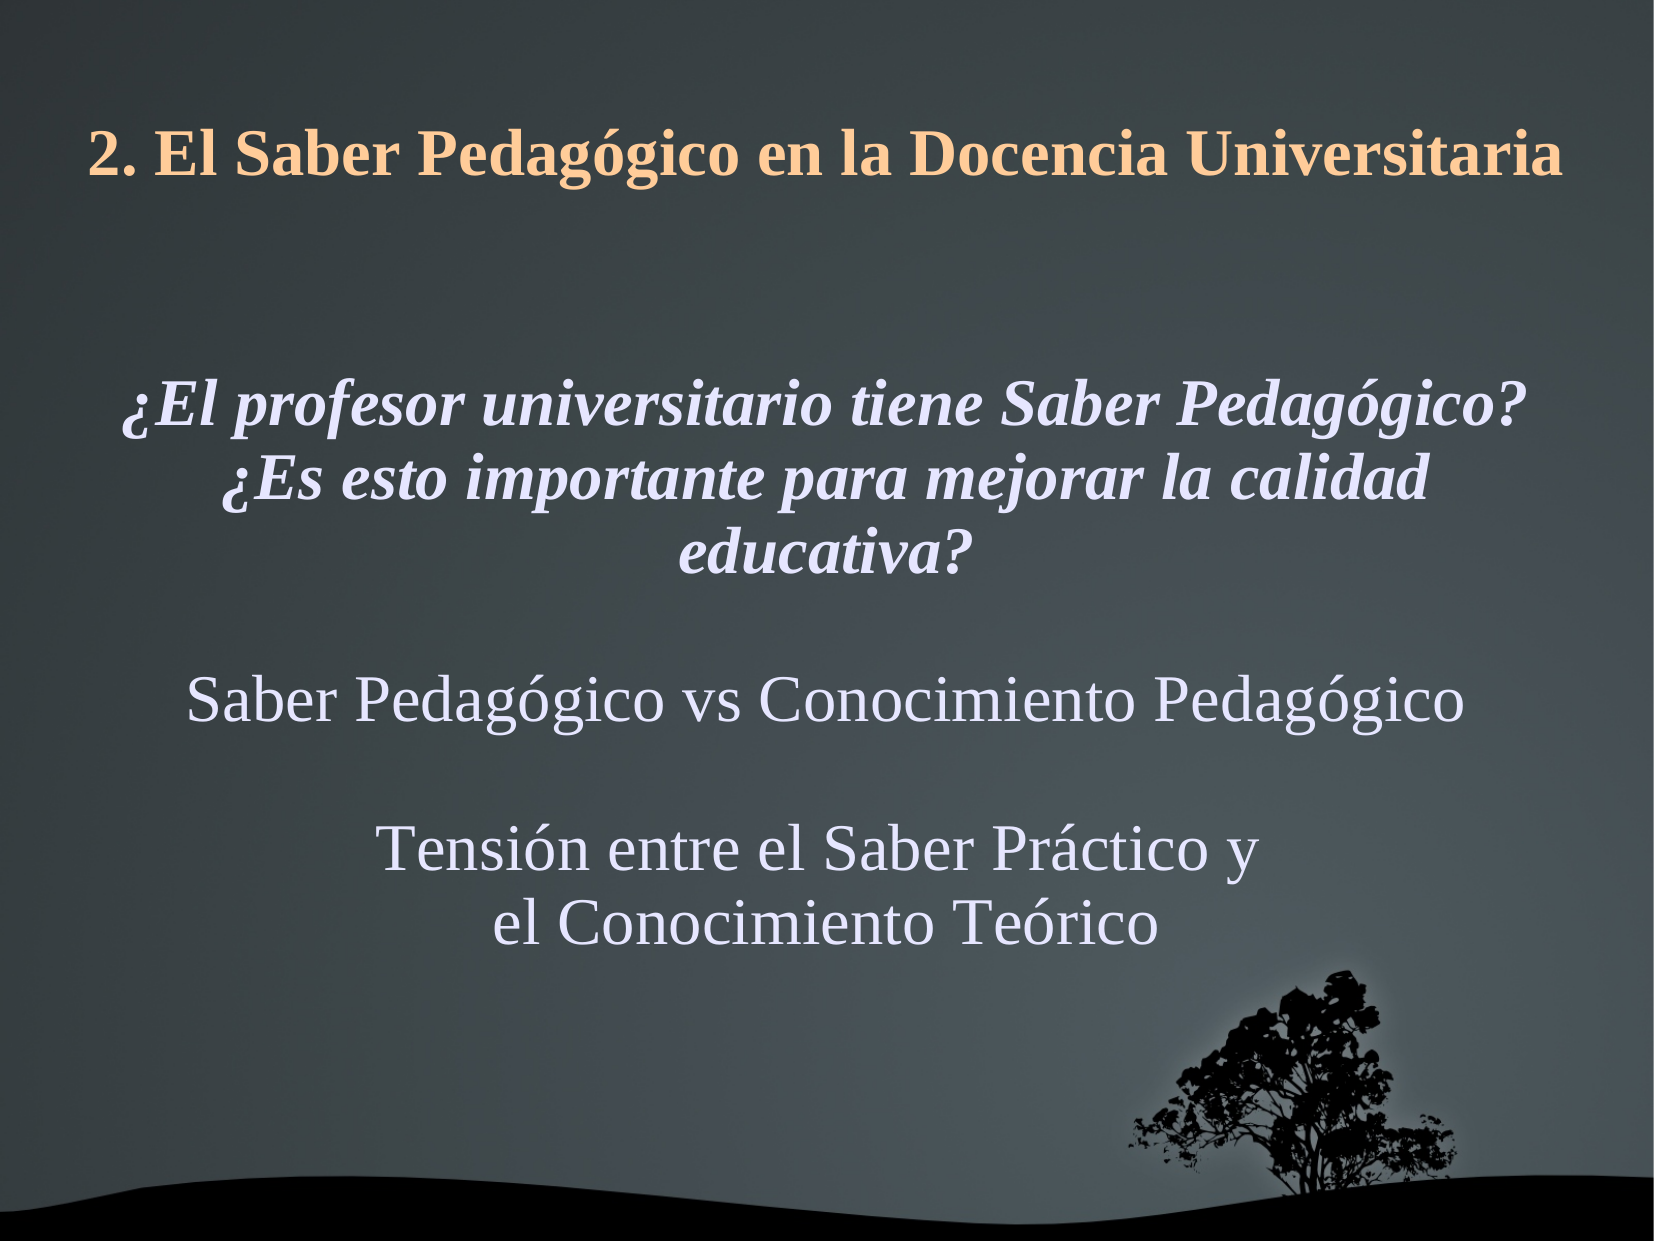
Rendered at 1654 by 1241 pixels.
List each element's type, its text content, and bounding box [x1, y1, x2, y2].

subtitle ¿El profesor universitario tiene Saber Pedagógico? ¿Es esto importante para mejorar la calidad educativa? Saber Pedagógico vs Conocimiento Pedagógico Tensión entre el Saber Práctico y el Conocimiento Teórico [82, 290, 1571, 1109]
title 2. El Saber Pedagógico en la Docencia Universitaria [82, 49, 1571, 257]
picture [0, 0, 1654, 1241]
